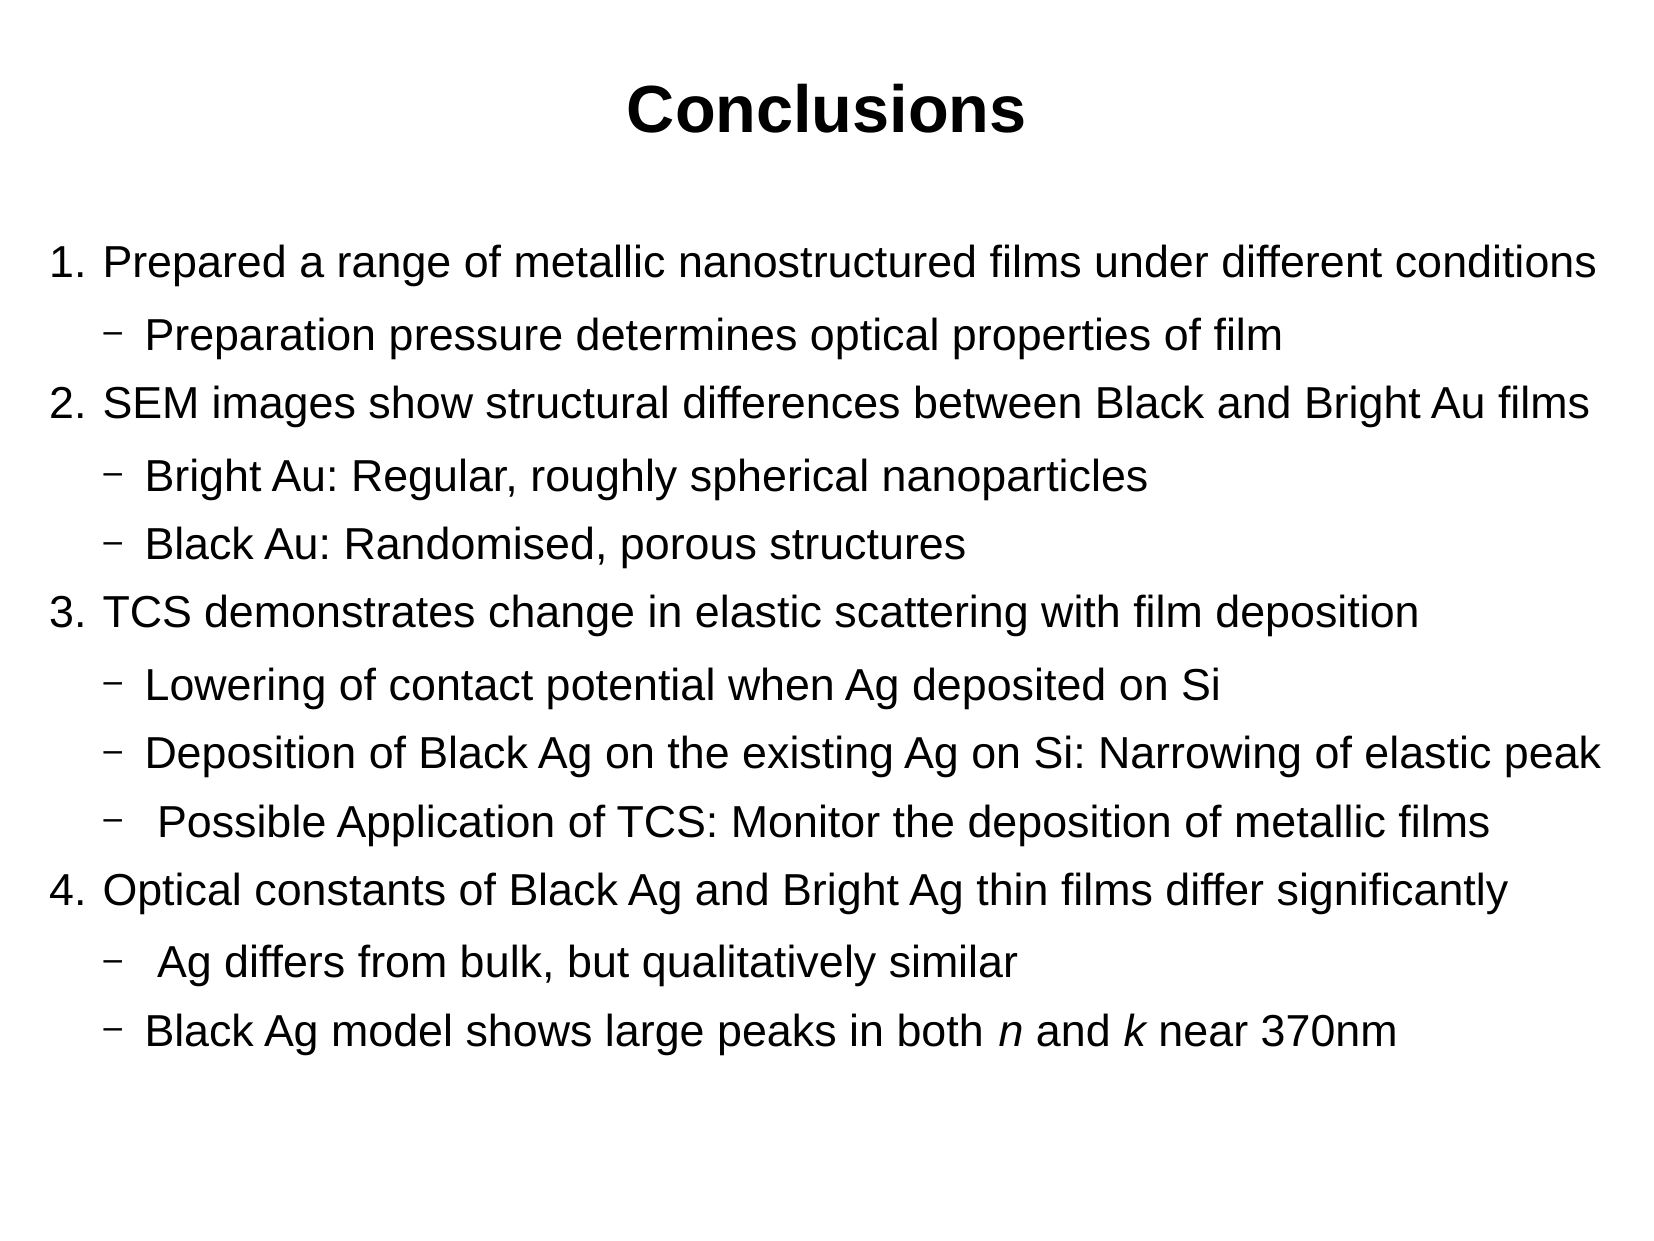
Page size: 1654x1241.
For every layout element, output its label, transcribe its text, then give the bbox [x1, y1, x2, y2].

title Conclusions [82, 5, 1571, 213]
list Prepared a range of metallic nanostructured films under different conditions Preparation pressure determines optical properties of film SEM images show structural differences between Black and Bright Au films Bright Au: Regular, roughly spherical nanoparticles Black Au: Randomised, porous structures TCS demonstrates change in elastic scattering with film deposition Lowering of contact potential when Ag deposited on Si Deposition of Black Ag on the existing Ag on Si: Narrowing of elastic peak Possible Application of TCS: Monitor the deposition of metallic films Optical constants of Black Ag and Bright Ag thin films differ significantly Ag differs from bulk, but qualitatively similar Black Ag model shows large peaks in both n and k near 370nm [35, 237, 1654, 1075]
